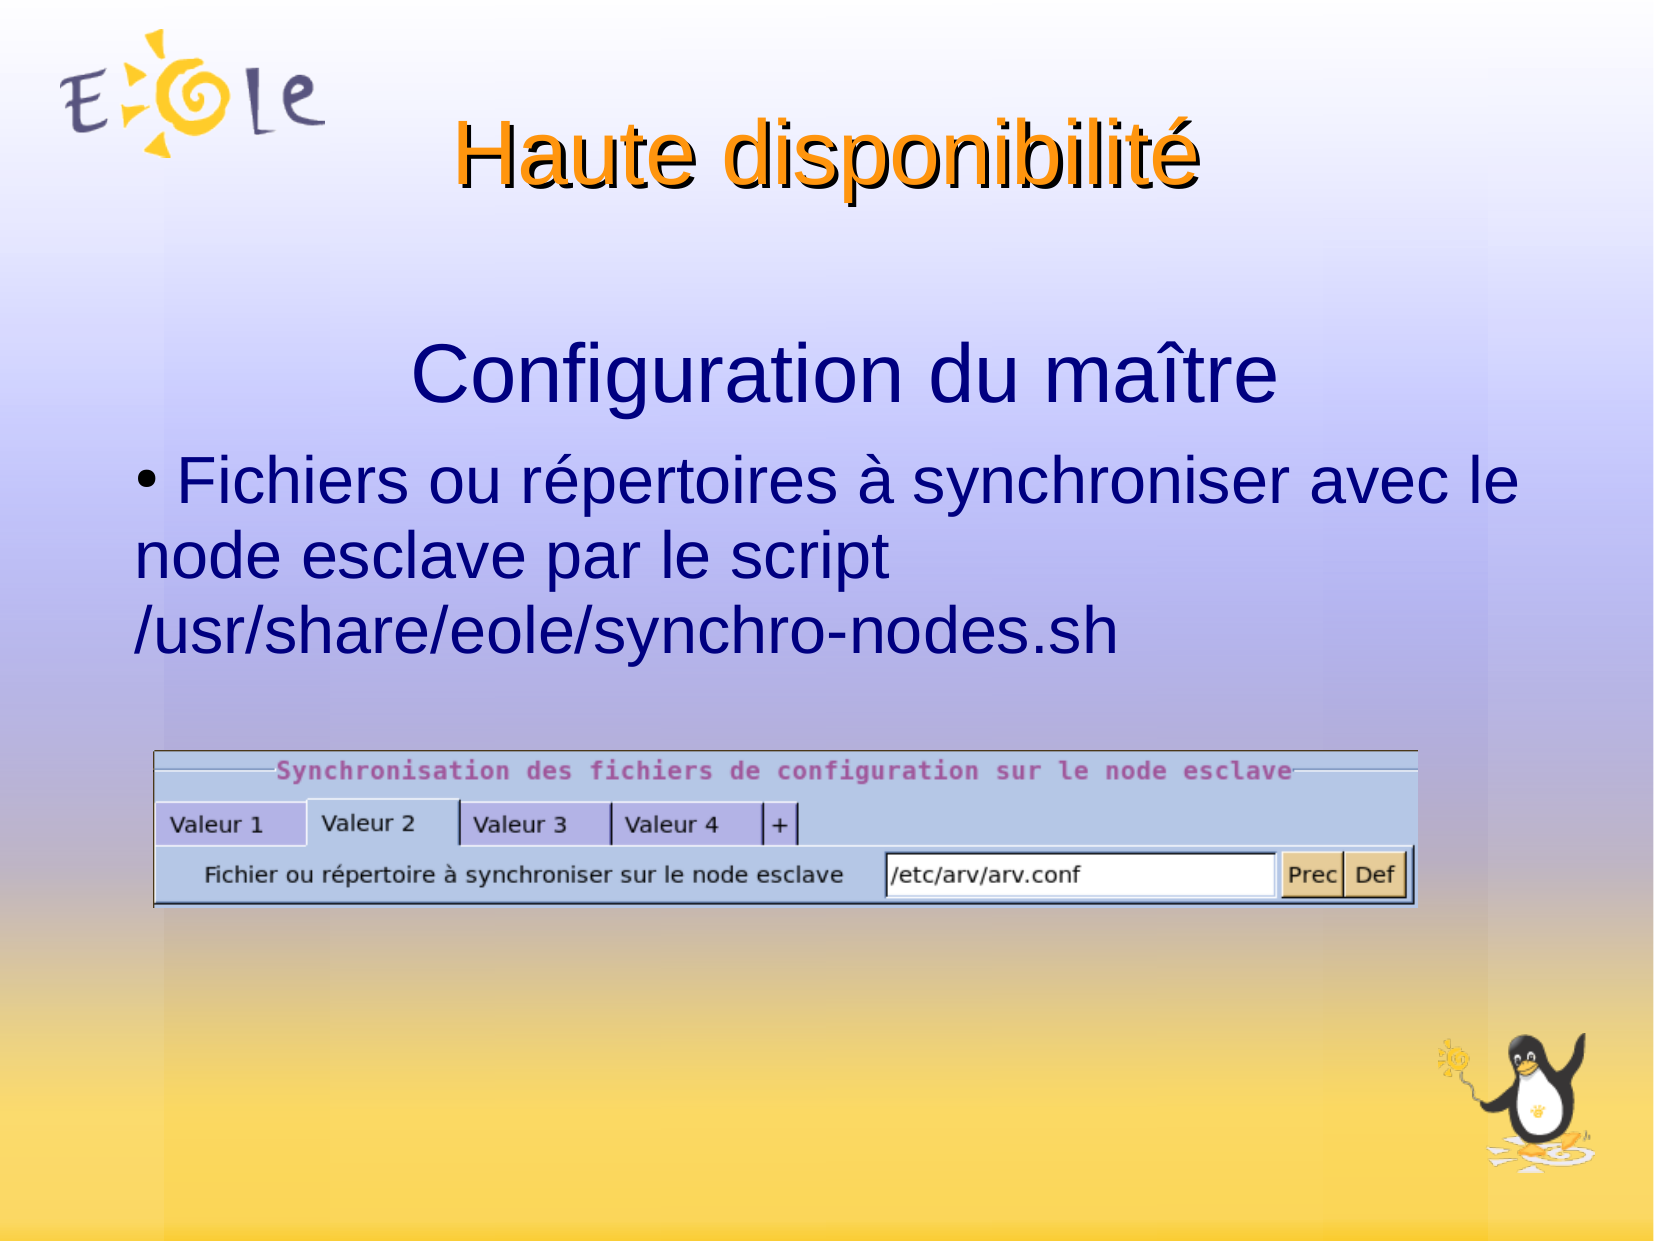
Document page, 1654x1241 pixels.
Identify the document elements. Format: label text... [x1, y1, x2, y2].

title Haute disponibilité [82, 56, 1571, 250]
picture [0, 0, 1654, 1241]
list Configuration du maître Fichiers ou répertoires à synchroniser avec le node esclave par le script /usr/share/eole/synchro-nodes.sh [101, 327, 1590, 624]
